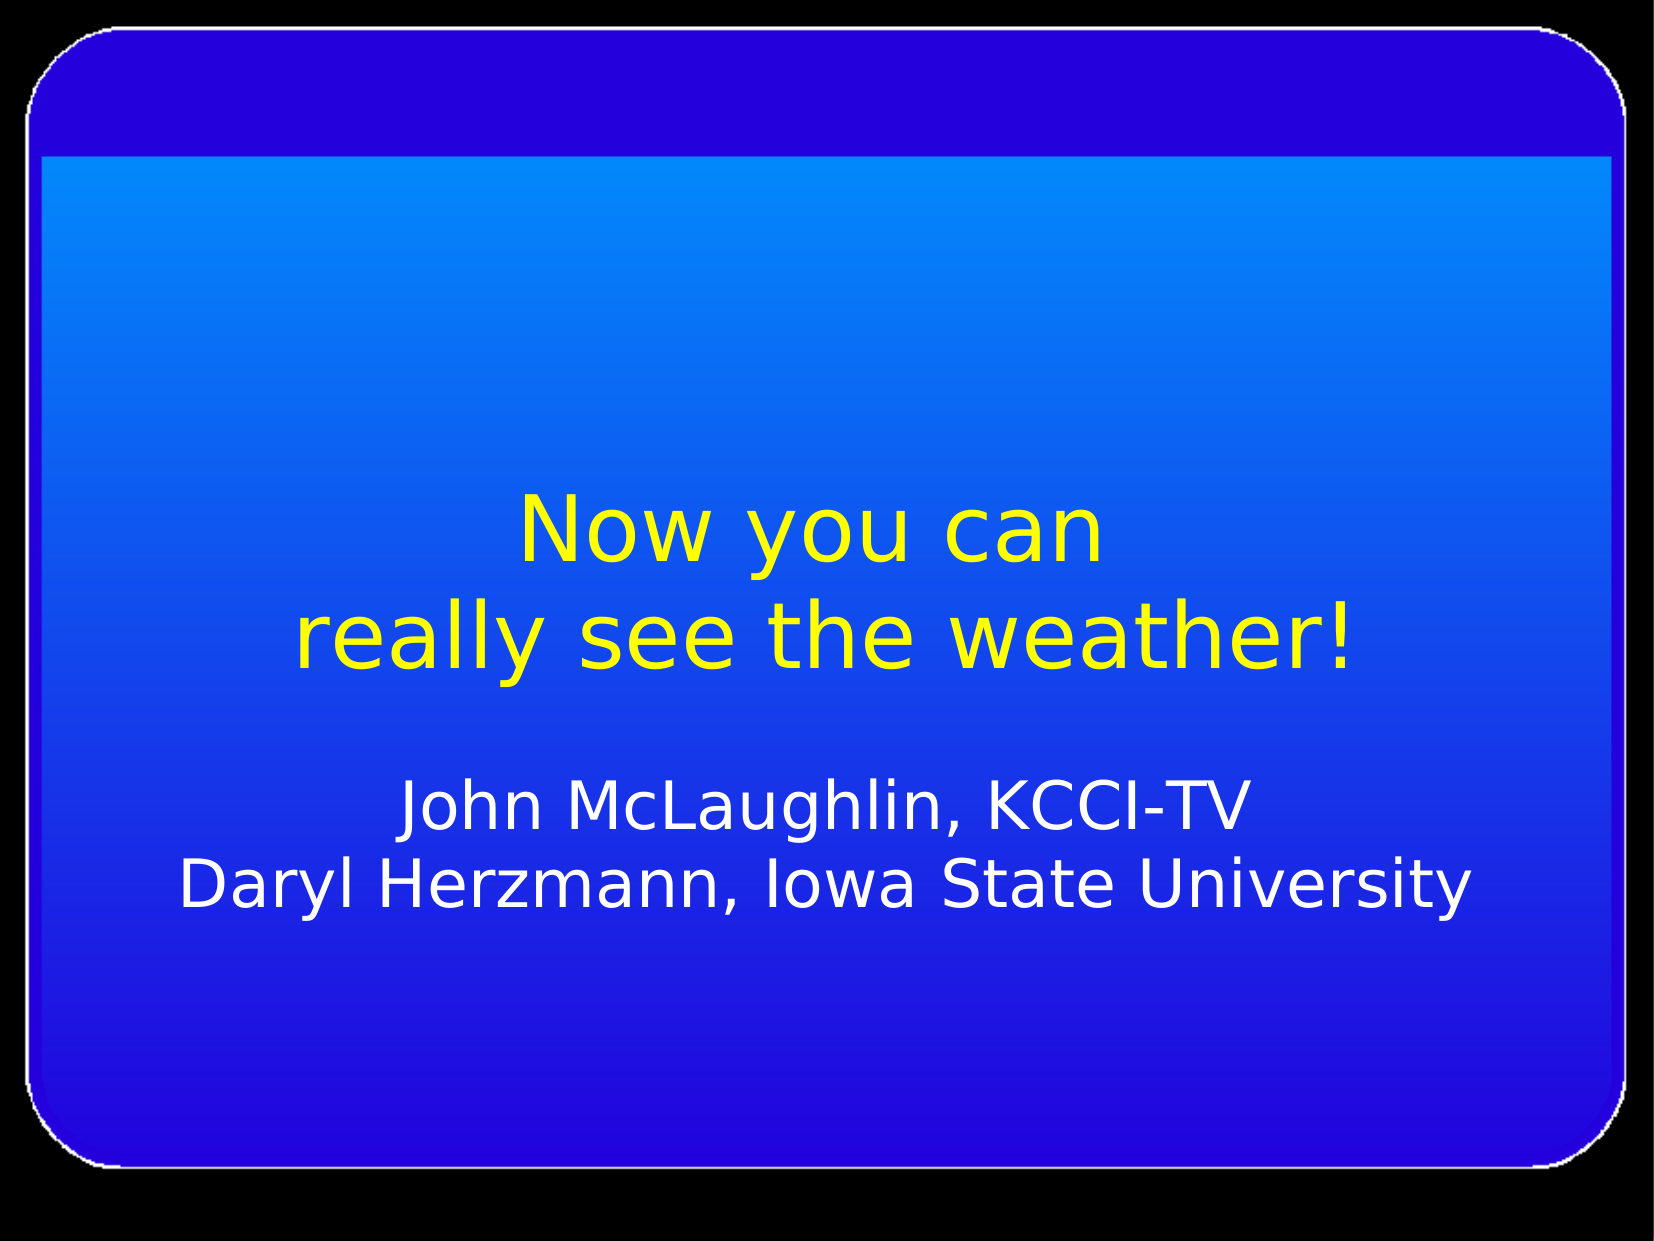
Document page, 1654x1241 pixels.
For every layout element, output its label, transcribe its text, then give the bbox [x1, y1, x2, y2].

picture [0, 0, 1654, 1241]
subtitle Now you can really see the weather! John McLaughlin, KCCI-TV Daryl Herzmann, Iowa State University [82, 290, 1571, 1109]
